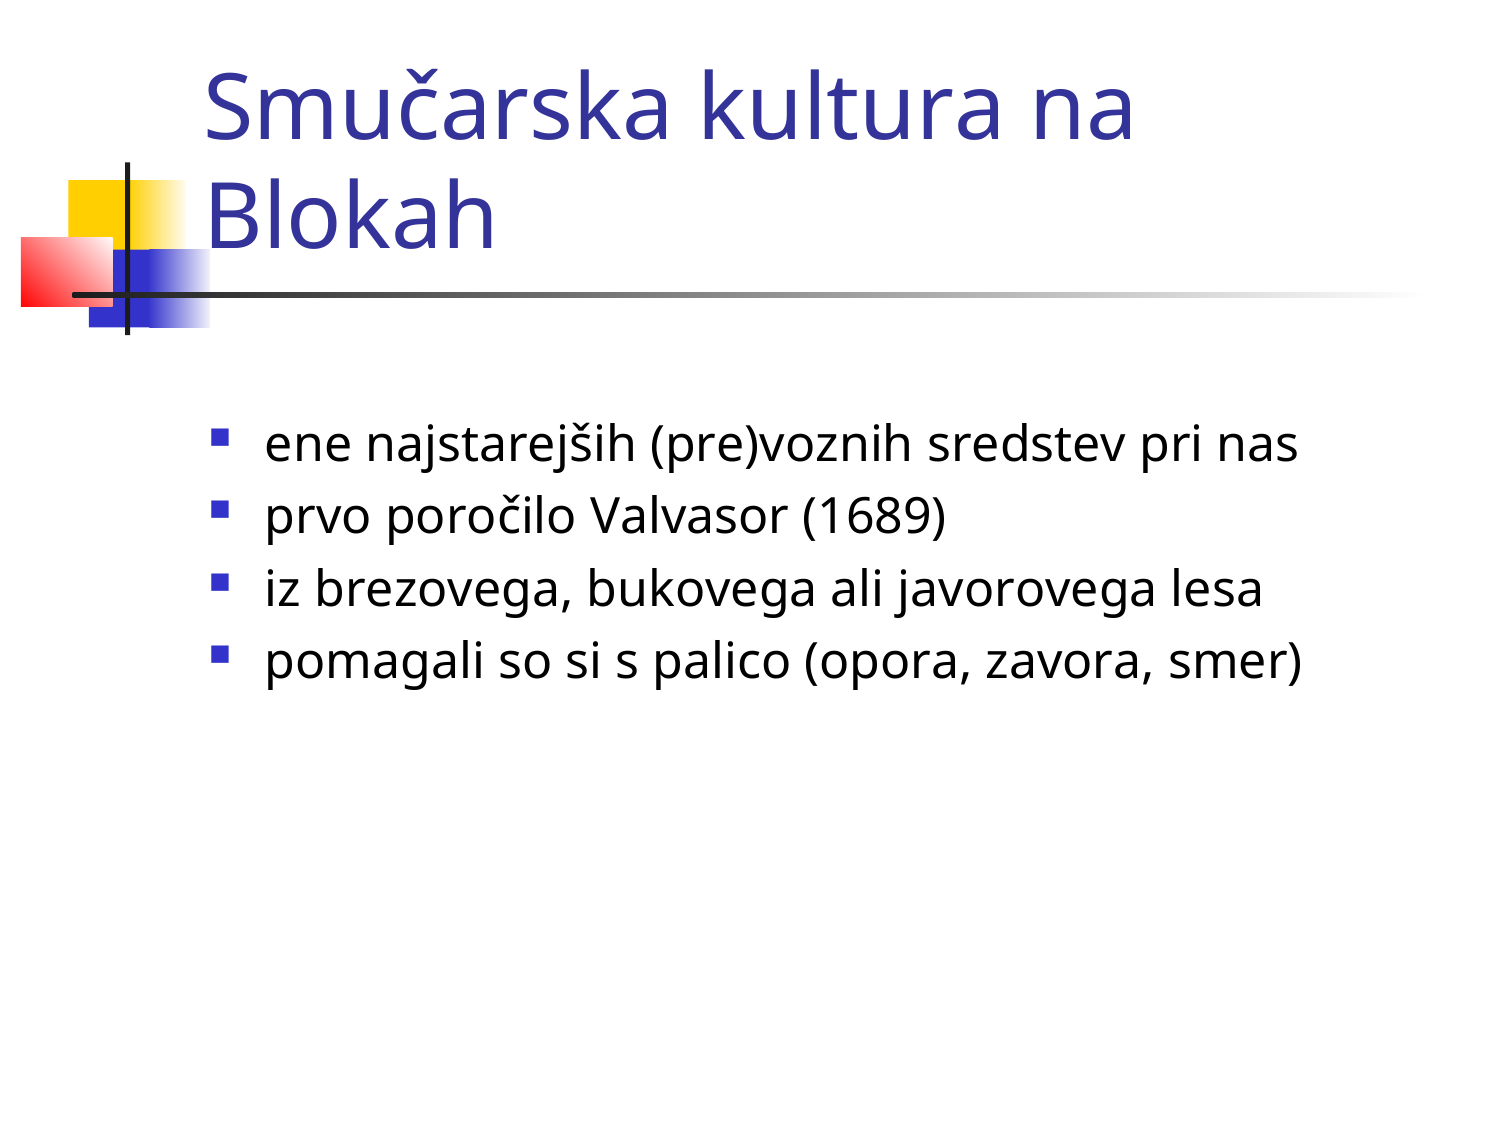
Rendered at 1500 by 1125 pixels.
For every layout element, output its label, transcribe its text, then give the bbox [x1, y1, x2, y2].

title Smučarska kultura na Blokah [188, 35, 1468, 276]
list ene najstarejših (pre)voznih sredstev pri nas prvo poročilo Valvasor (1689) iz brezovega, bukovega ali javorovega lesa pomagali so si s palico (opora, zavora, smer) [193, 331, 1469, 1007]
